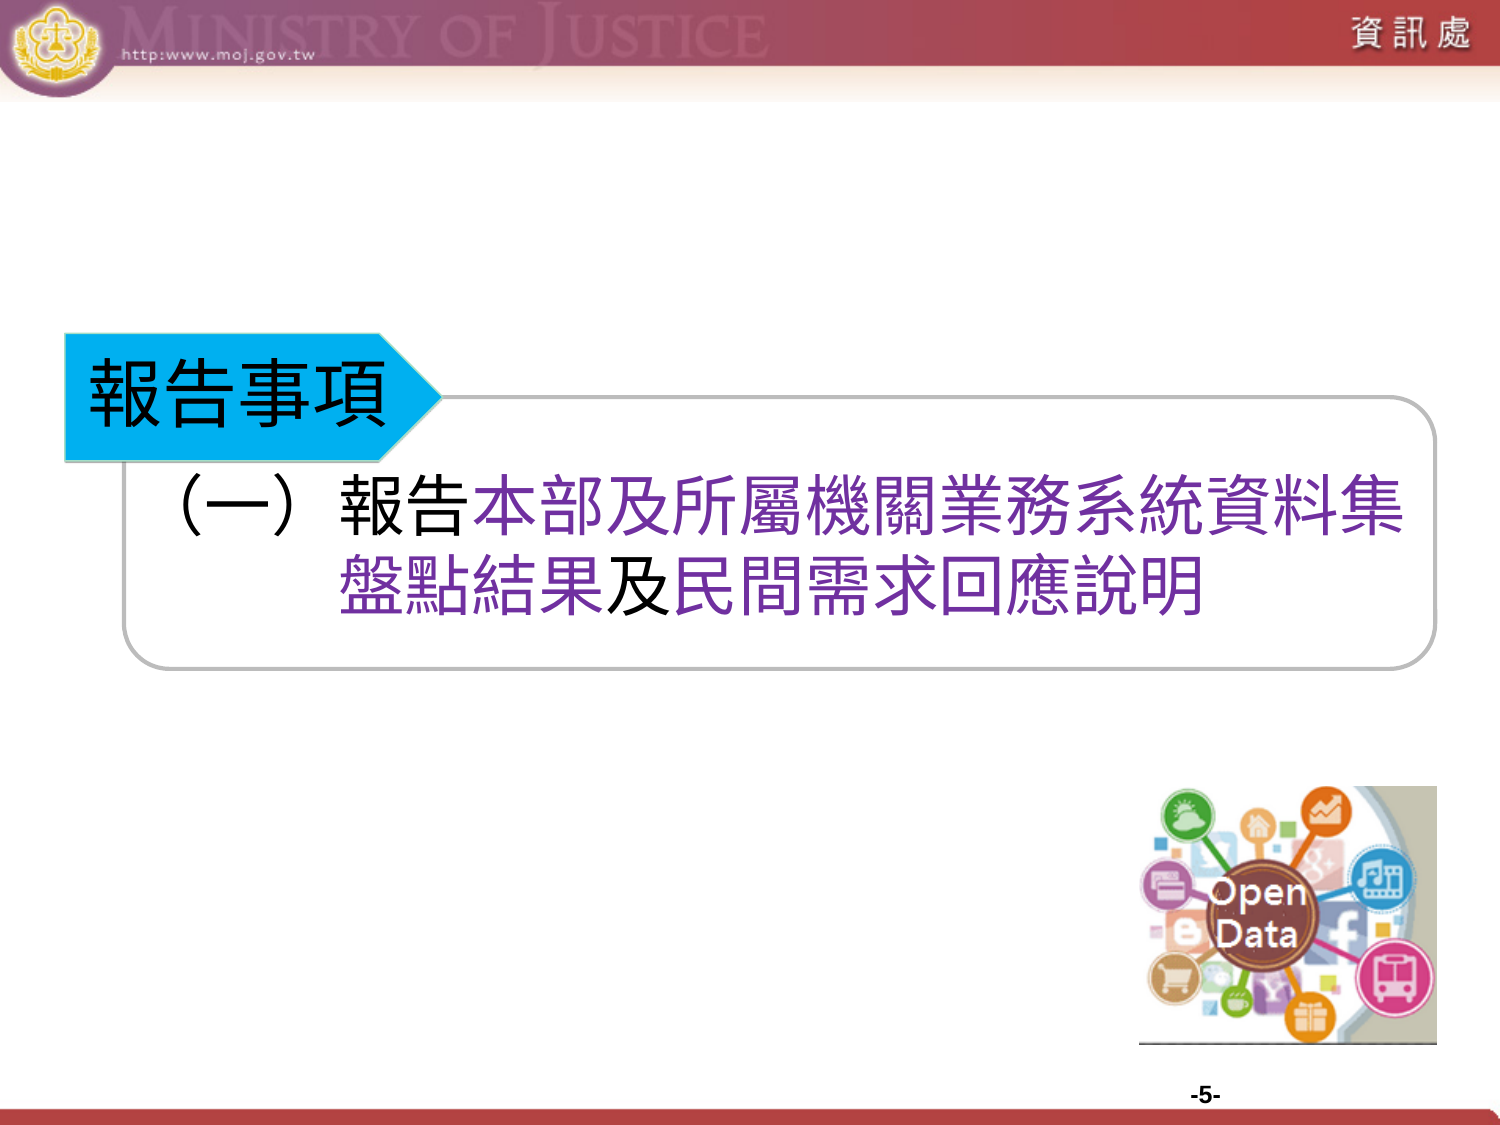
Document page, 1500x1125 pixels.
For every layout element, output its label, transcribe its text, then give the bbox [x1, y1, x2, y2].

picture [1139, 786, 1437, 1045]
text_box [125, 397, 1436, 669]
text_box -5- [1175, 1070, 1488, 1109]
text_box 報告事項 [64, 333, 443, 461]
text_box （一）報告本部及所屬機關業務系統資料集 盤點結果及民間需求回應說明 [122, 456, 1433, 633]
title [1, 680, 1484, 1059]
